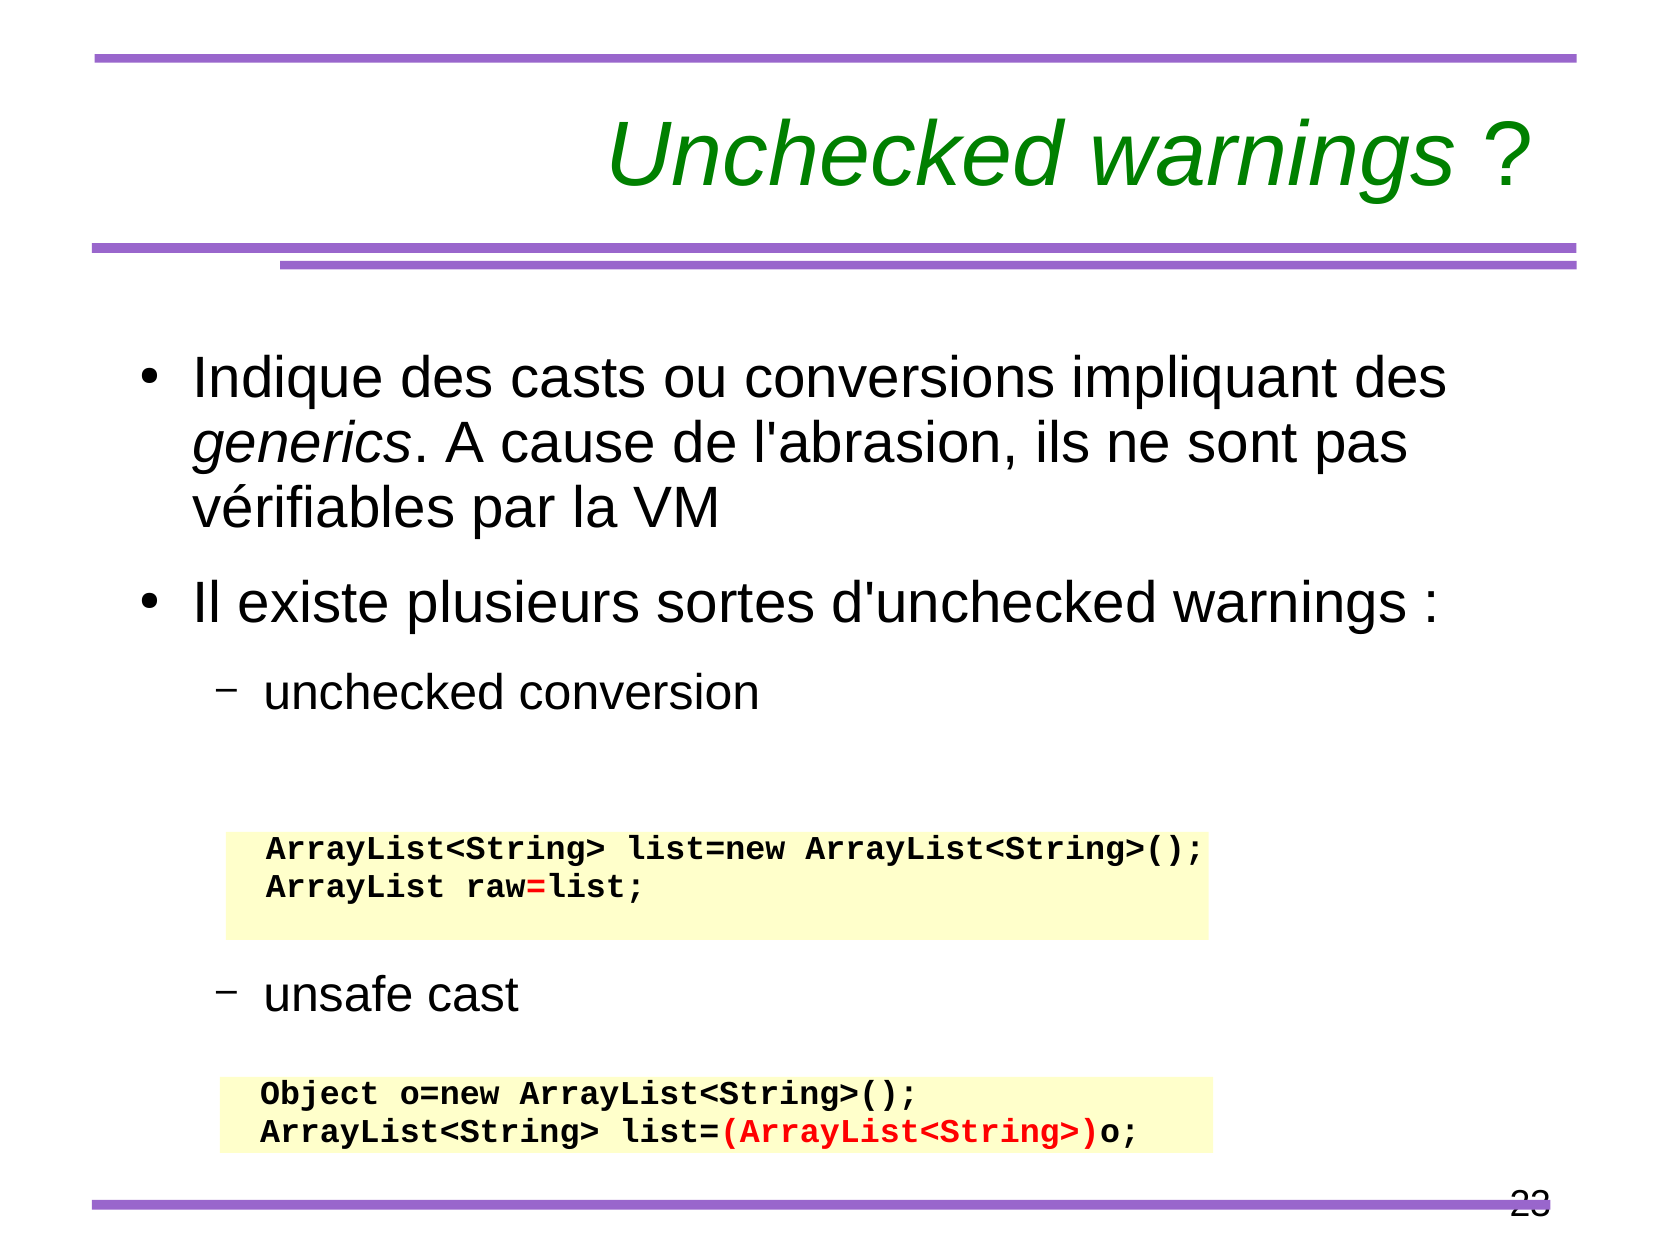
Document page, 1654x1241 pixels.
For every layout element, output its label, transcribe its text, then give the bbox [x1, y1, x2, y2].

title Unchecked warnings ? [121, 49, 1534, 257]
text_box ArrayList<String> list=new ArrayList<String>(); ArrayList raw=list; [225, 831, 1209, 940]
list Indique des casts ou conversions impliquant des generics. A cause de l'abrasion, ils ne sont pas vérifiables par la VM Il existe plusieurs sortes d'unchecked warnings : unchecked conversion unsafe cast [121, 344, 1534, 1023]
text_box Object o=new ArrayList<String>(); ArrayList<String> list=(ArrayList<String>)o; [219, 1076, 1214, 1153]
